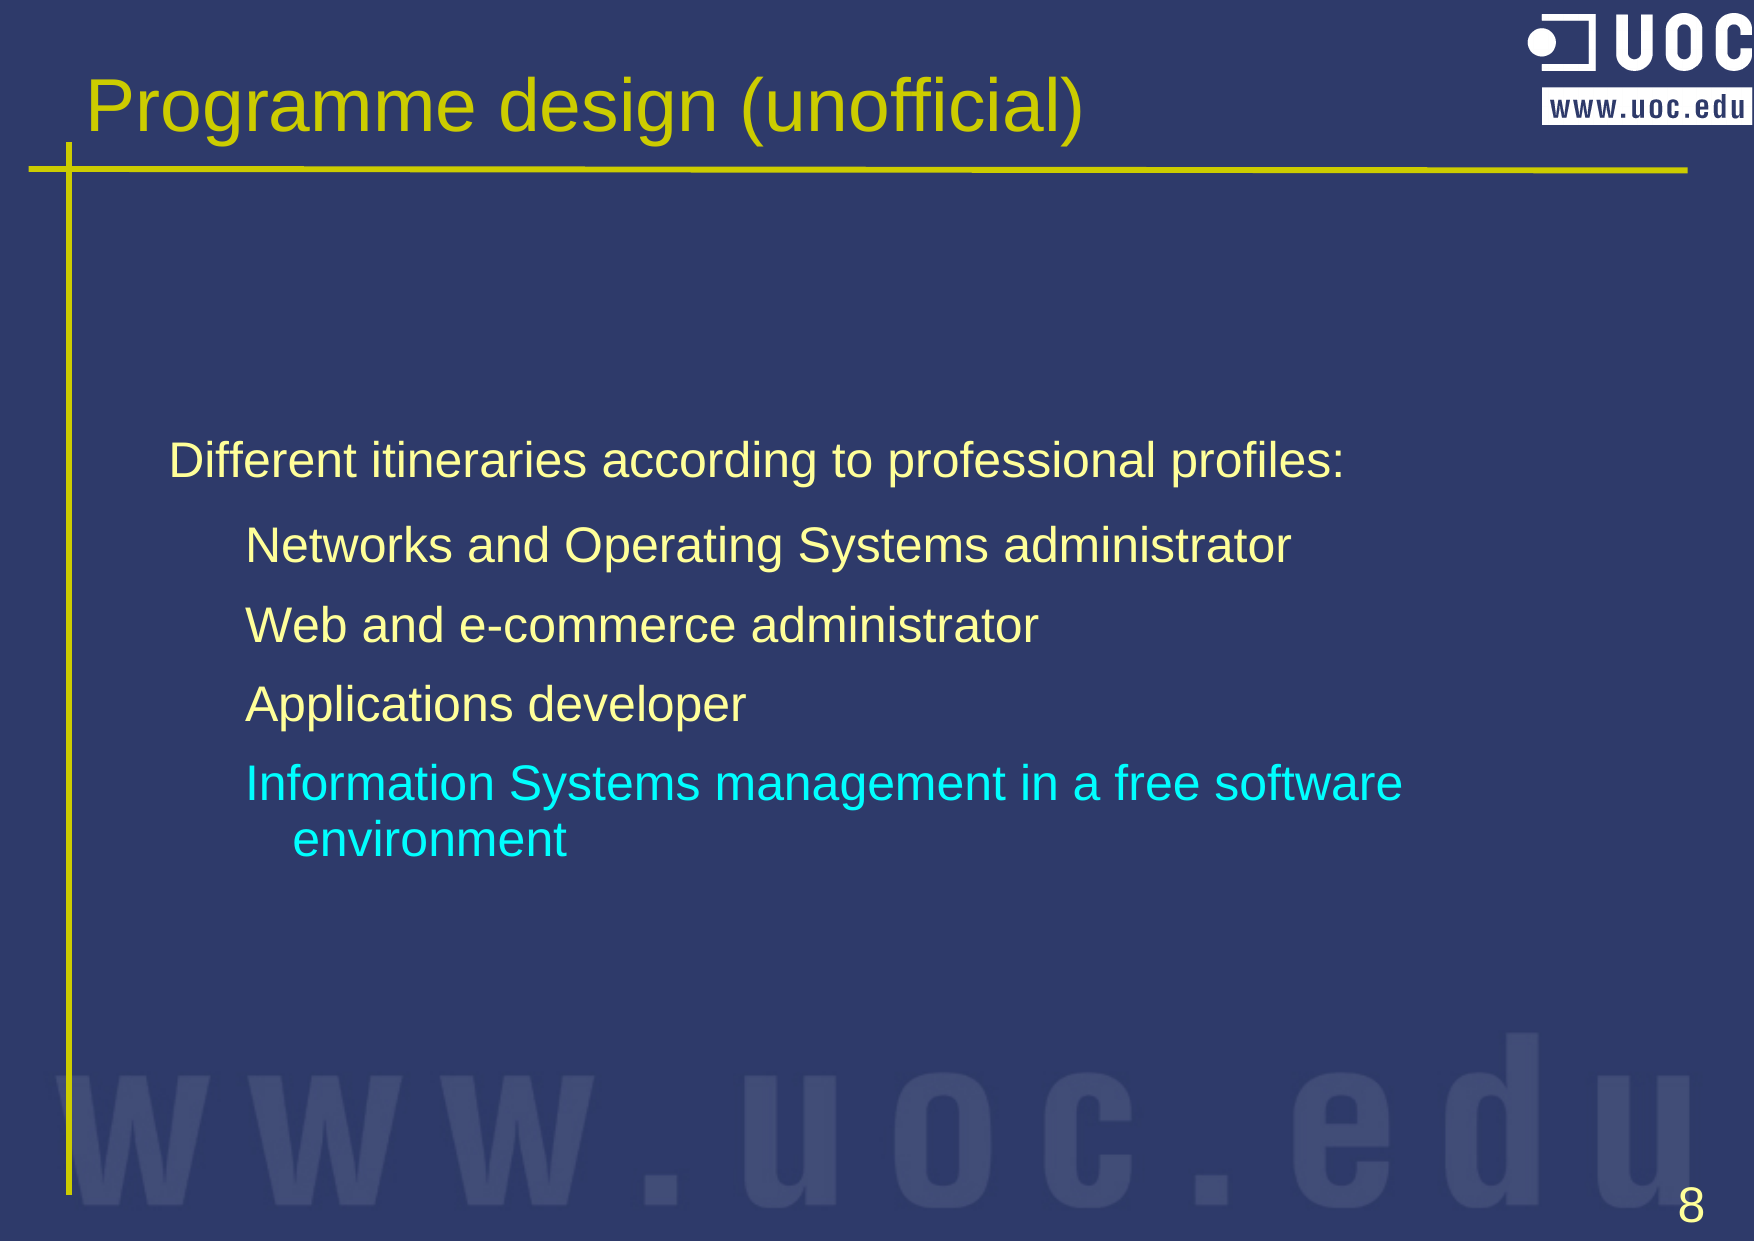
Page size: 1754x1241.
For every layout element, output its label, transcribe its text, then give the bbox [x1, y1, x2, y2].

text_box Programme design (unofficial) [85, 63, 1108, 151]
picture [0, 0, 1754, 1241]
text_box <número> [1677, 1177, 1754, 1234]
list Different itineraries according to professional profiles: Networks and Operating Systems administrator Web and e-commerce administrator Applications developer Information Systems management in a free software environment [150, 432, 1657, 936]
